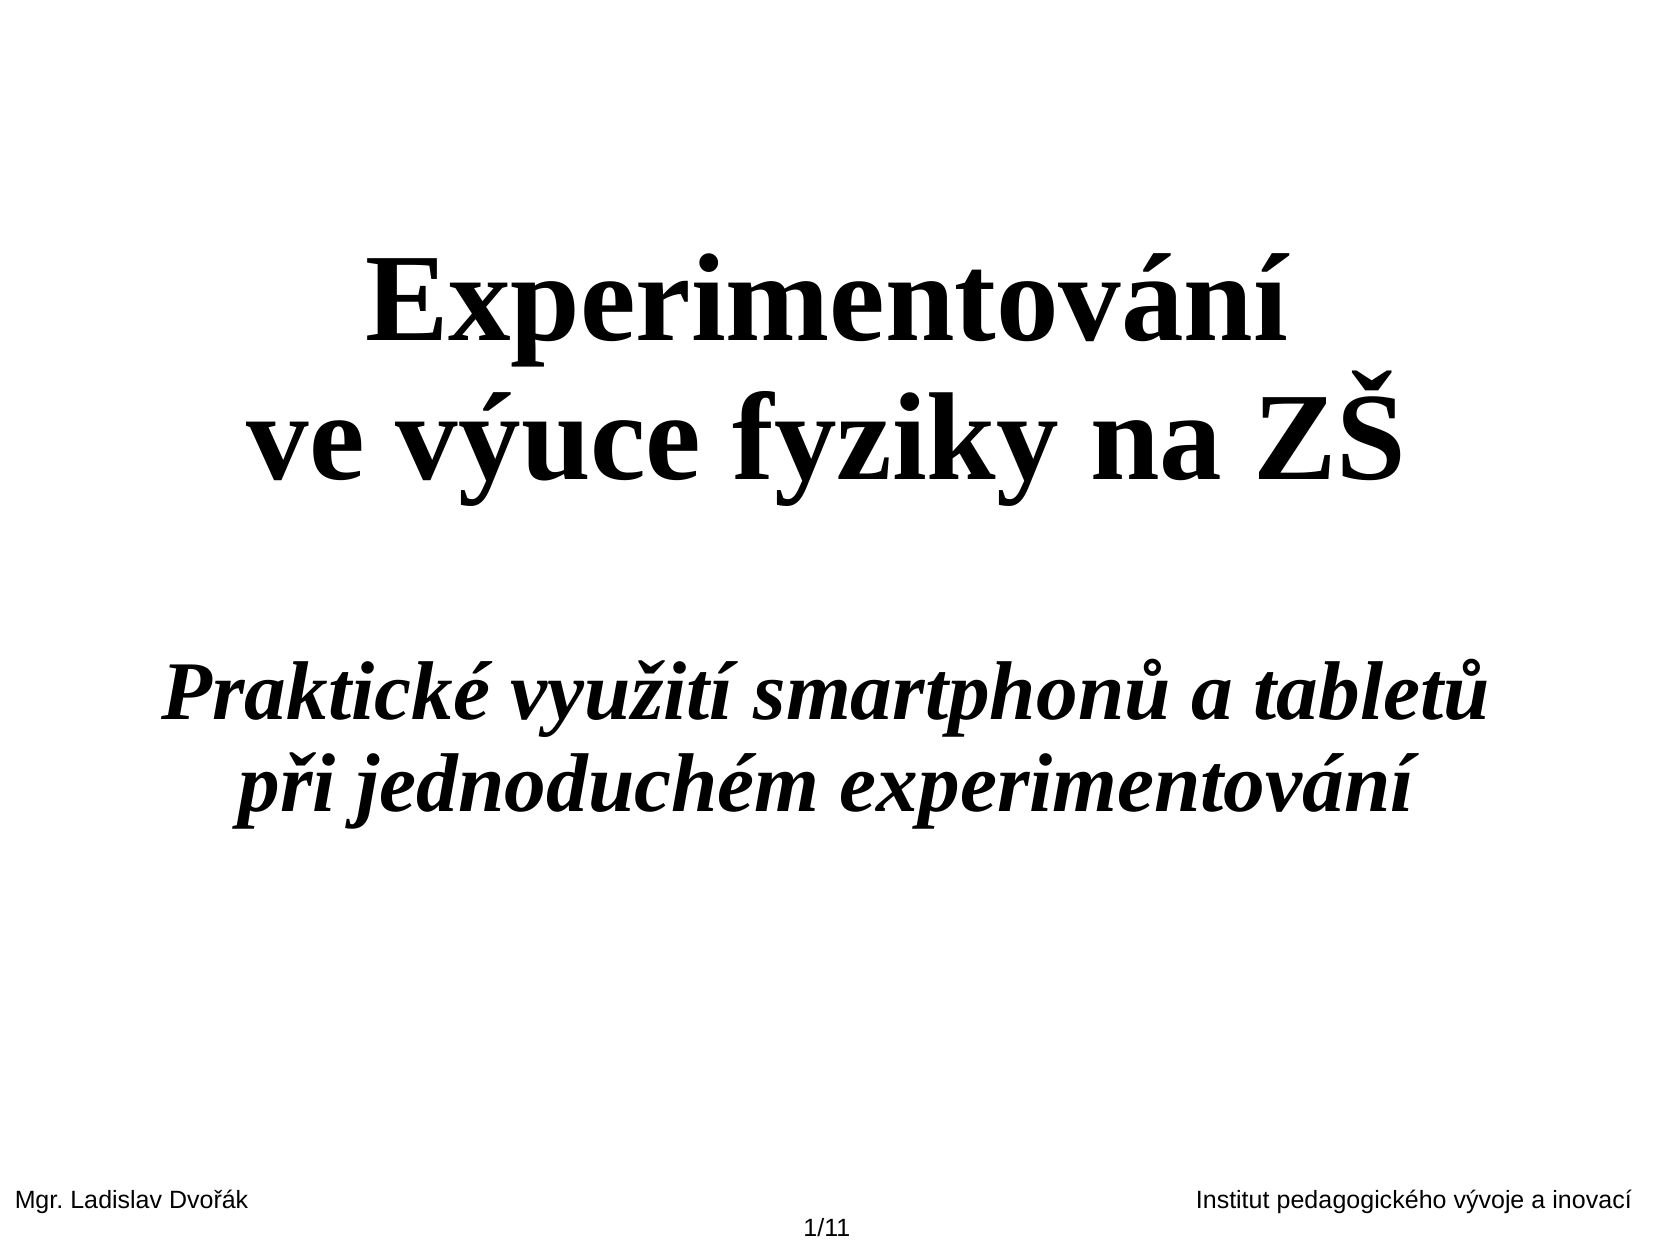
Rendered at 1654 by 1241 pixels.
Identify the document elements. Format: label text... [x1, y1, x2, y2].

subtitle Experimentování ve výuce fyziky na ZŠ Praktické využití smartphonů a tabletů při jednoduchém experimentování [82, 49, 1571, 1010]
text_box Mgr. Ladislav Dvořák Institut pedagogického vývoje a inovací <číslo>/11 [0, 1177, 1654, 1241]
